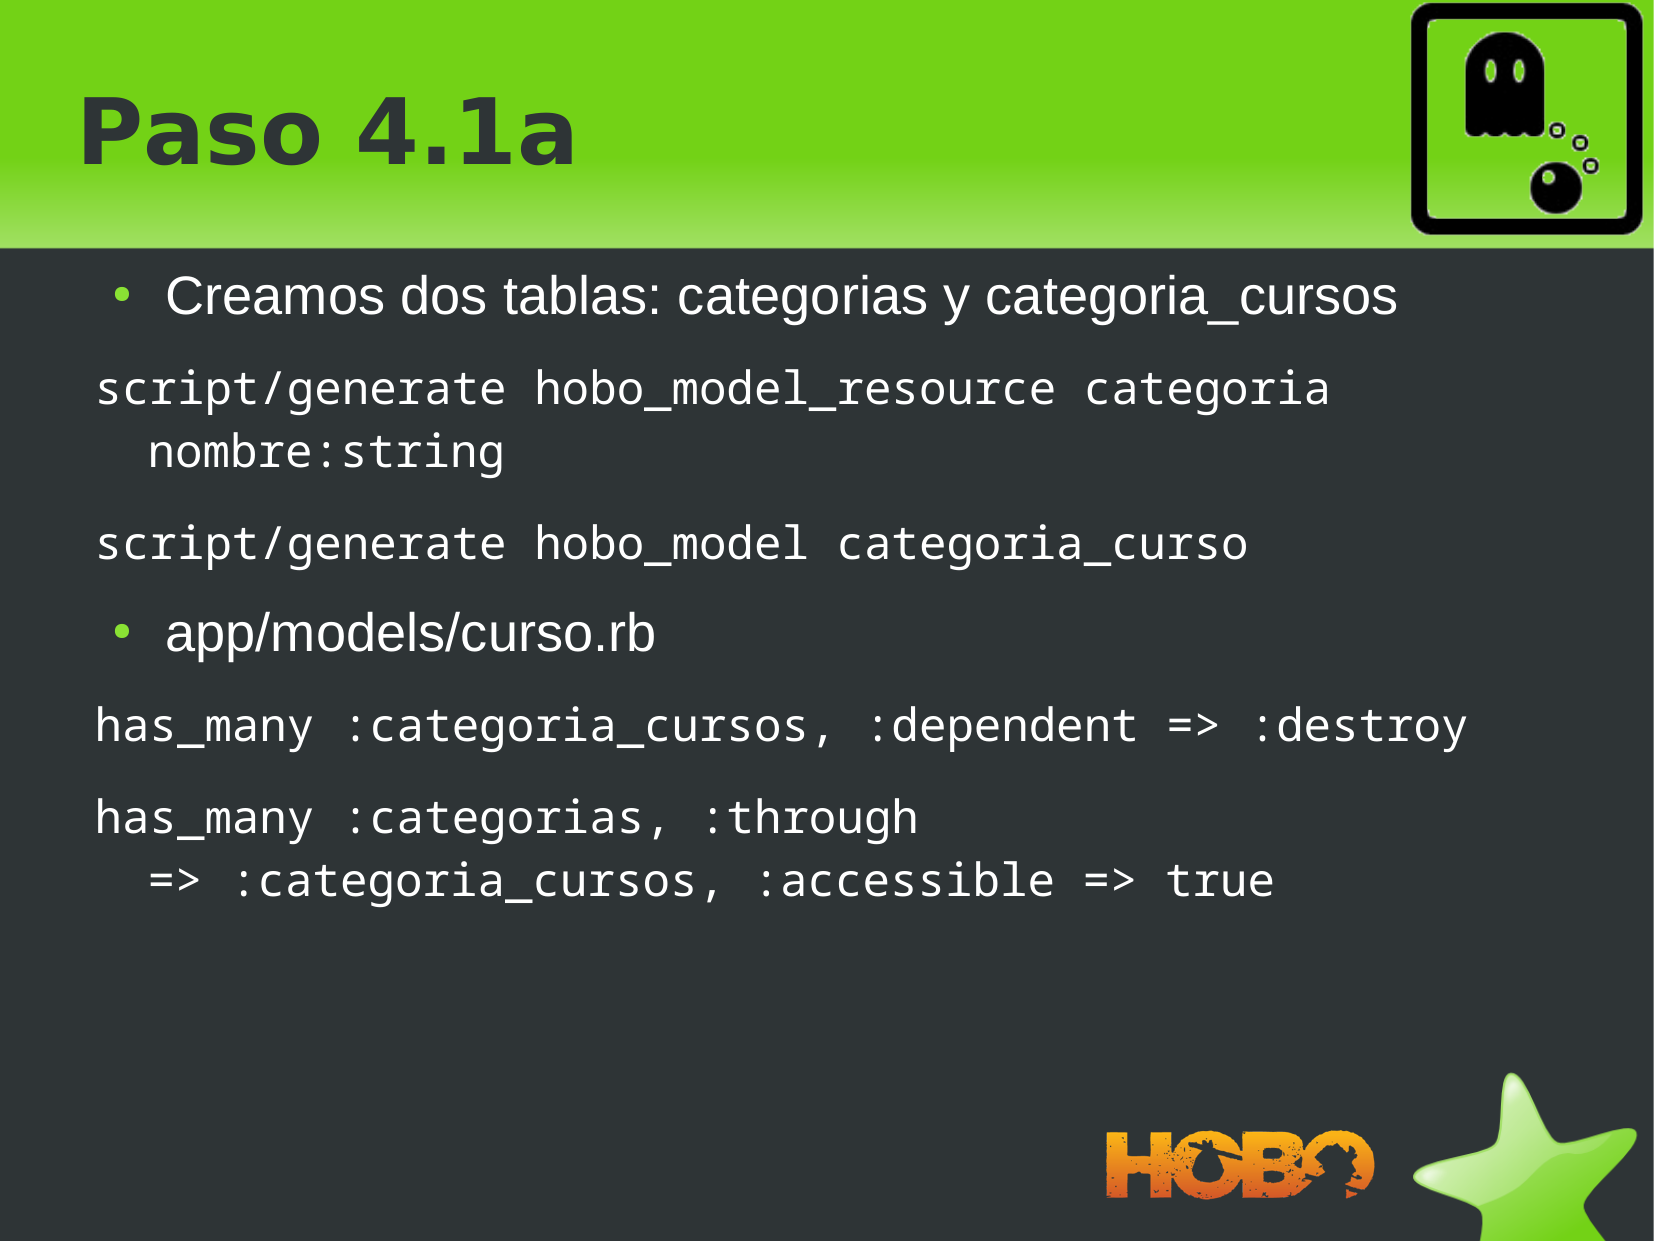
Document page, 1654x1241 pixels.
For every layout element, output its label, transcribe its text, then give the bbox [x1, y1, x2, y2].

list Creamos dos tablas: categorias y categoria_cursos script/generate hobo_model_resource categoria nombre:string script/generate hobo_model categoria_curso app/models/curso.rb has_many :categoria_cursos, :dependent => :destroy has_many :categorias, :through => :categoria_cursos, :accessible => true [76, 265, 1565, 1070]
title Paso 4.1a [76, 36, 1565, 229]
picture [0, 0, 1654, 1241]
